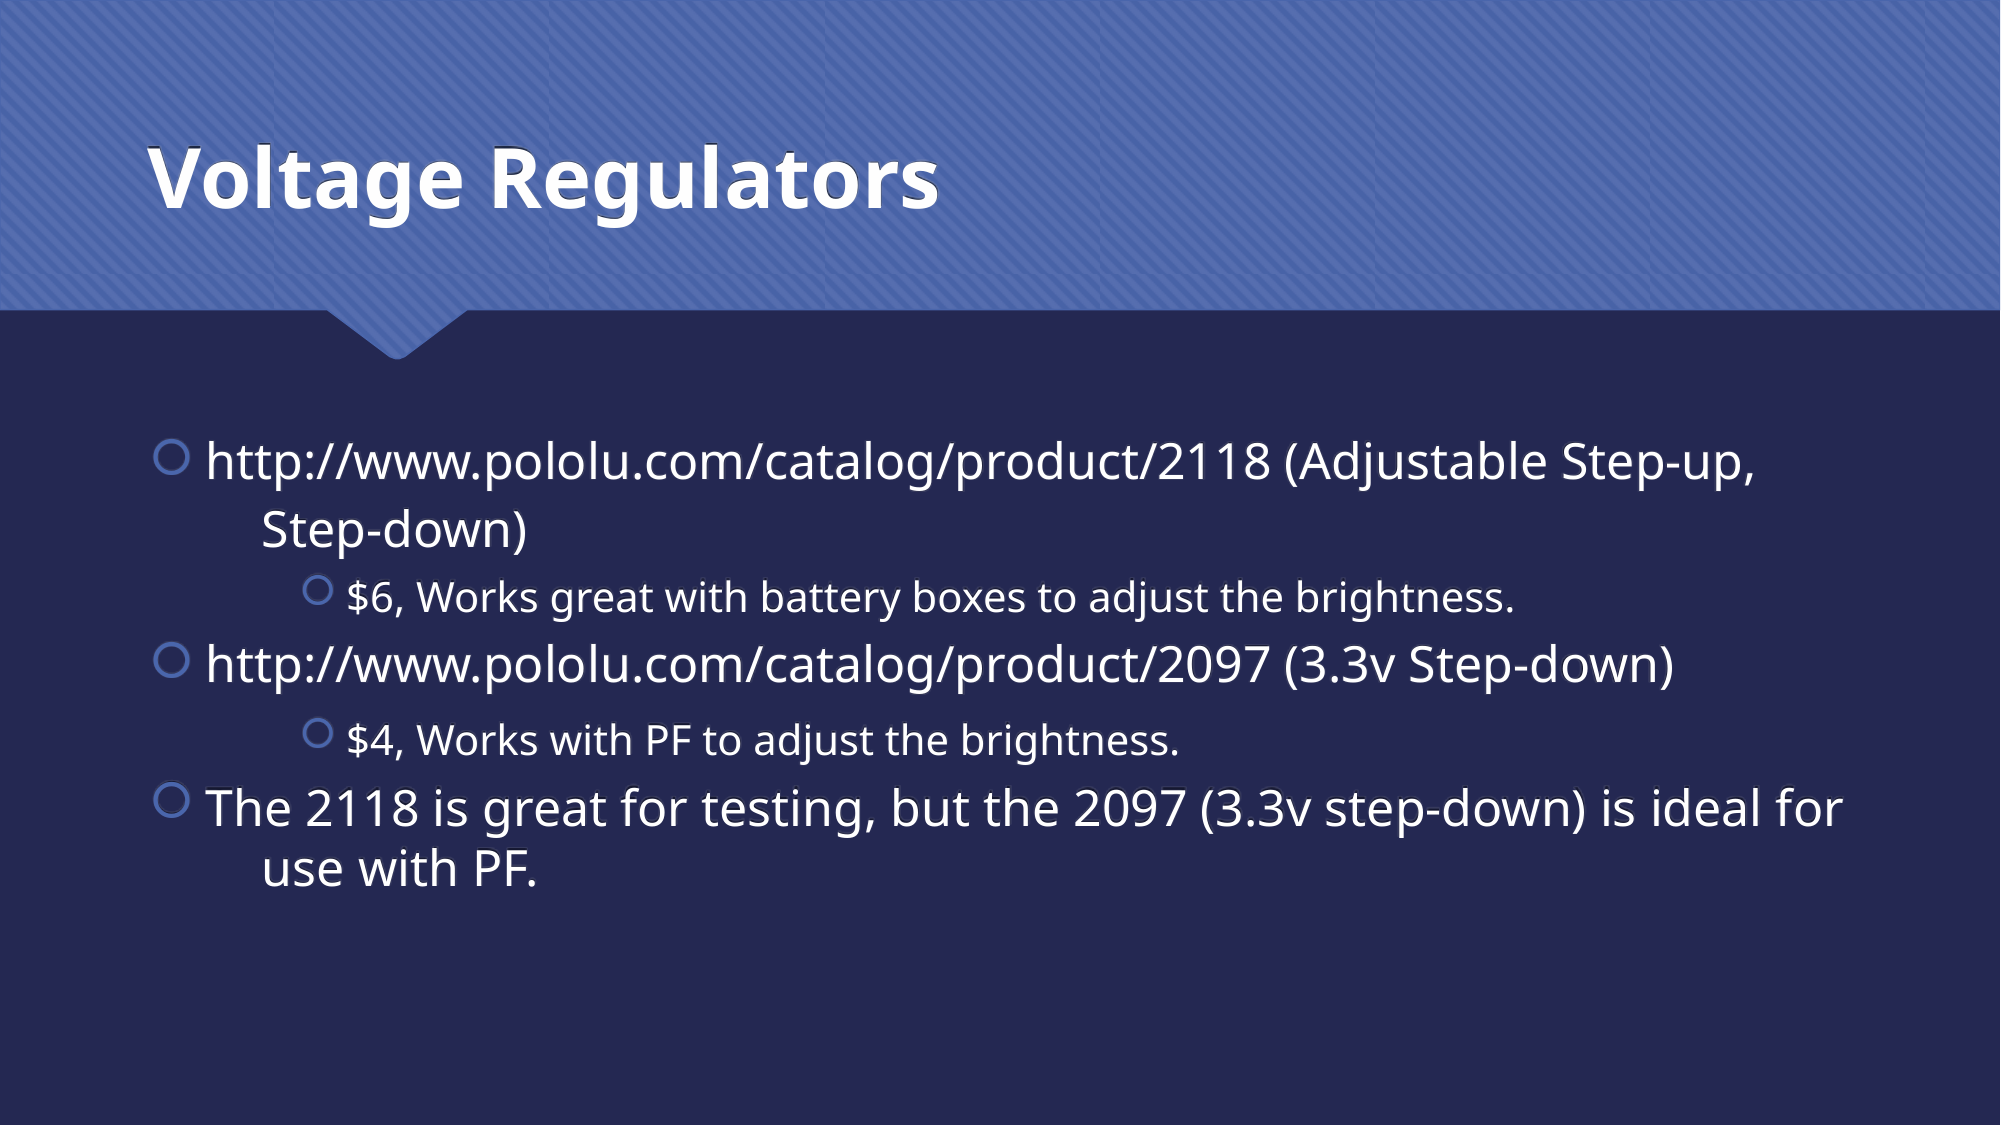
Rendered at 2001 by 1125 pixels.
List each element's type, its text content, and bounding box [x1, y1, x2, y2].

list http://www.pololu.com/catalog/product/2118 (Adjustable Step-up, Step-down) $6, Works great with battery boxes to adjust the brightness. http://www.pololu.com/catalog/product/2097 (3.3v Step-down) $4, Works with PF to adjust the brightness. The 2118 is great for testing, but the 2097 (3.3v step-down) is ideal for use with PF. [134, 364, 1866, 962]
title Voltage Regulators [132, 73, 1868, 233]
